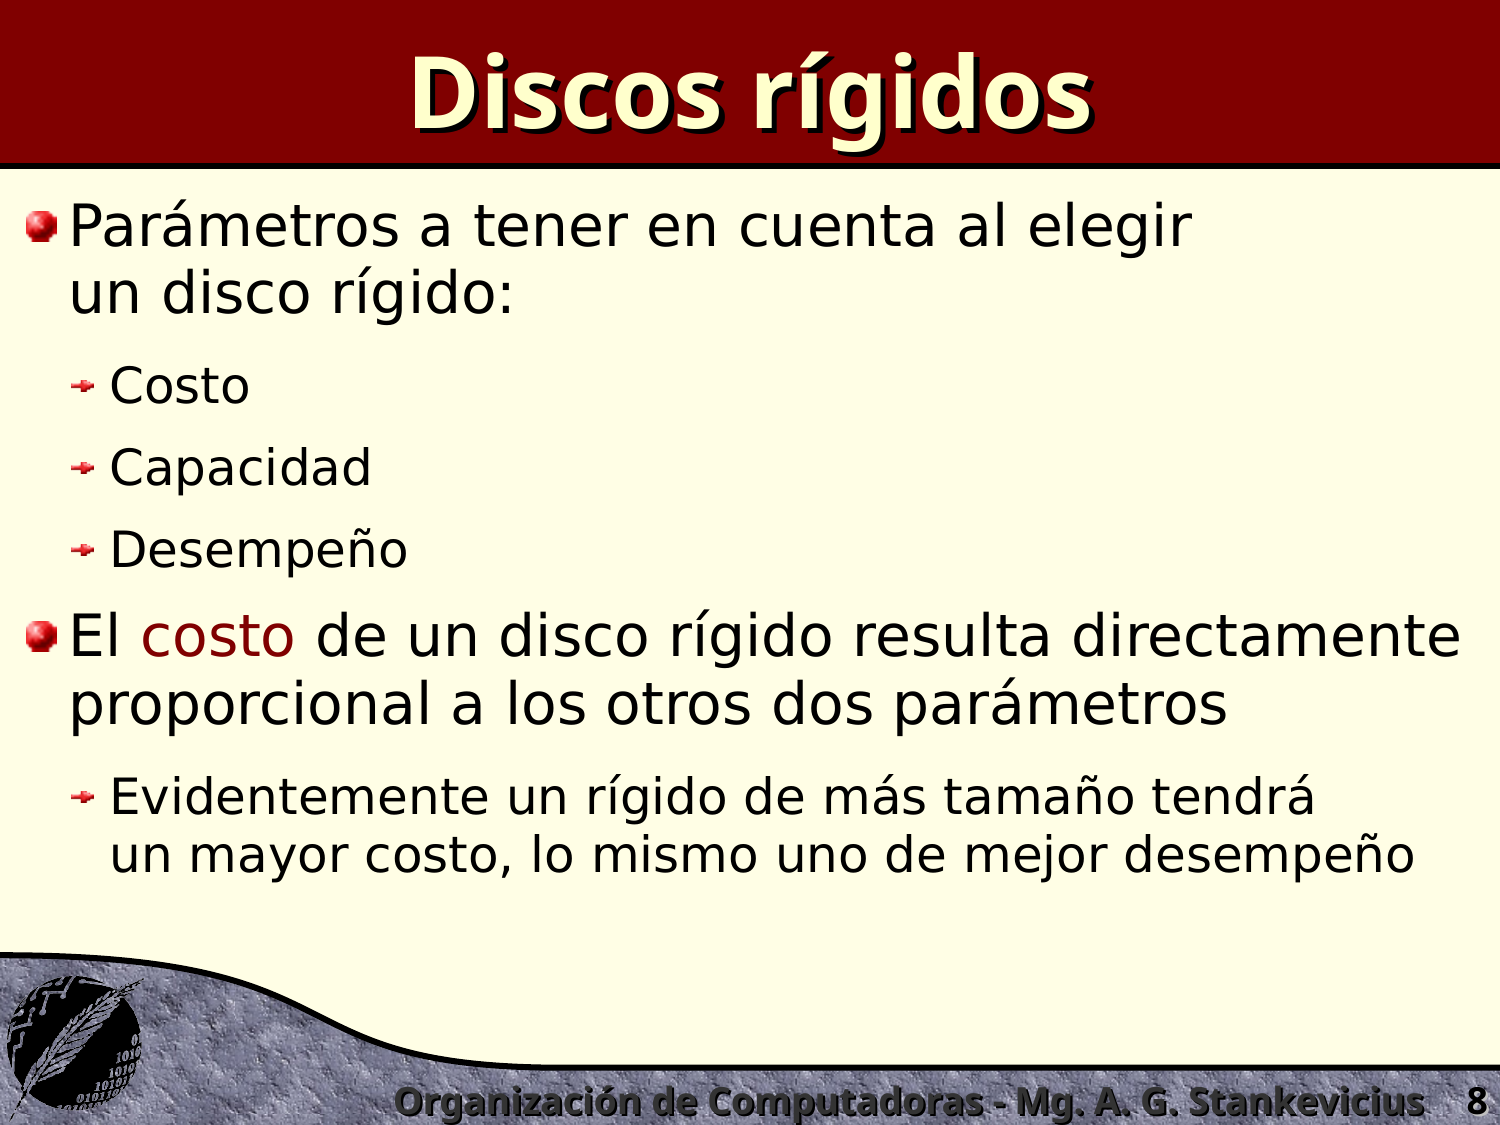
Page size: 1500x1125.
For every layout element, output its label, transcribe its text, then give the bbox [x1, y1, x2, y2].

title Discos rígidos [15, 5, 1485, 160]
picture [1058, 1100, 1065, 1110]
picture [448, 1100, 455, 1110]
picture [0, 959, 1500, 1125]
list Parámetros a tener en cuenta al elegir un disco rígido: Costo Capacidad Desempeño El costo de un disco rígido resulta directamente proporcional a los otros dos parámetros Evidentemente un rígido de más tamaño tendrá un mayor costo, lo mismo uno de mejor desempeño [11, 192, 1486, 935]
picture [802, 1100, 806, 1110]
